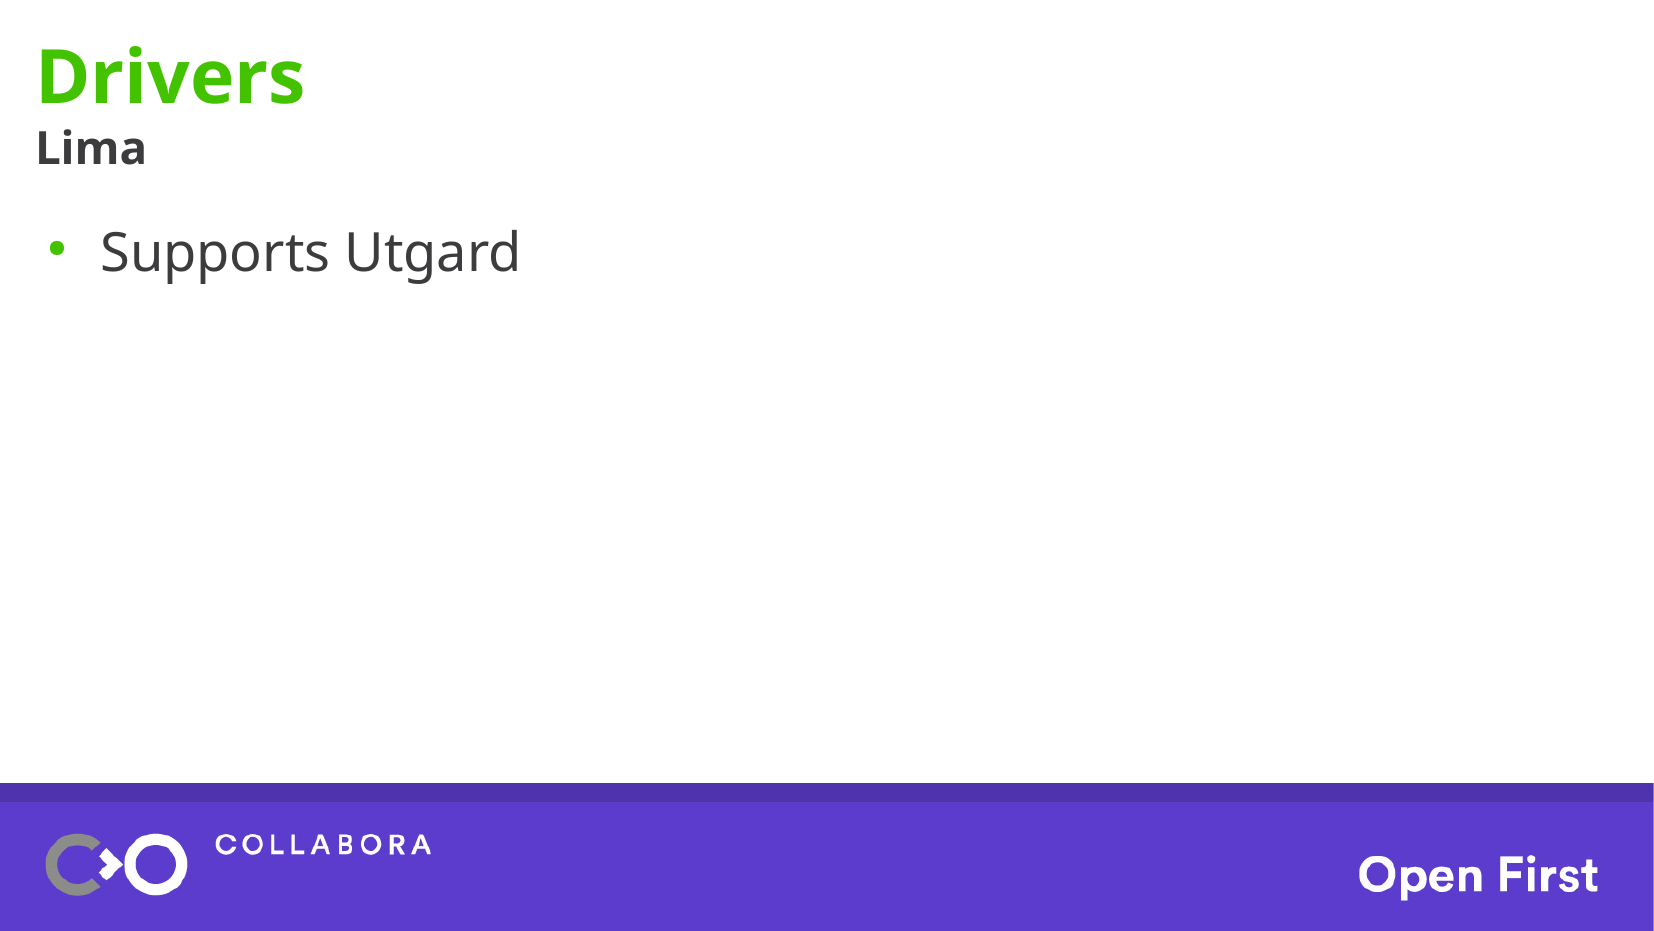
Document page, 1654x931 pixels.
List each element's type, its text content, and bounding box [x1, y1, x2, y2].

list Supports Utgard [29, 207, 1602, 851]
title Drivers Lima [35, 28, 1608, 193]
picture [0, 0, 1654, 931]
